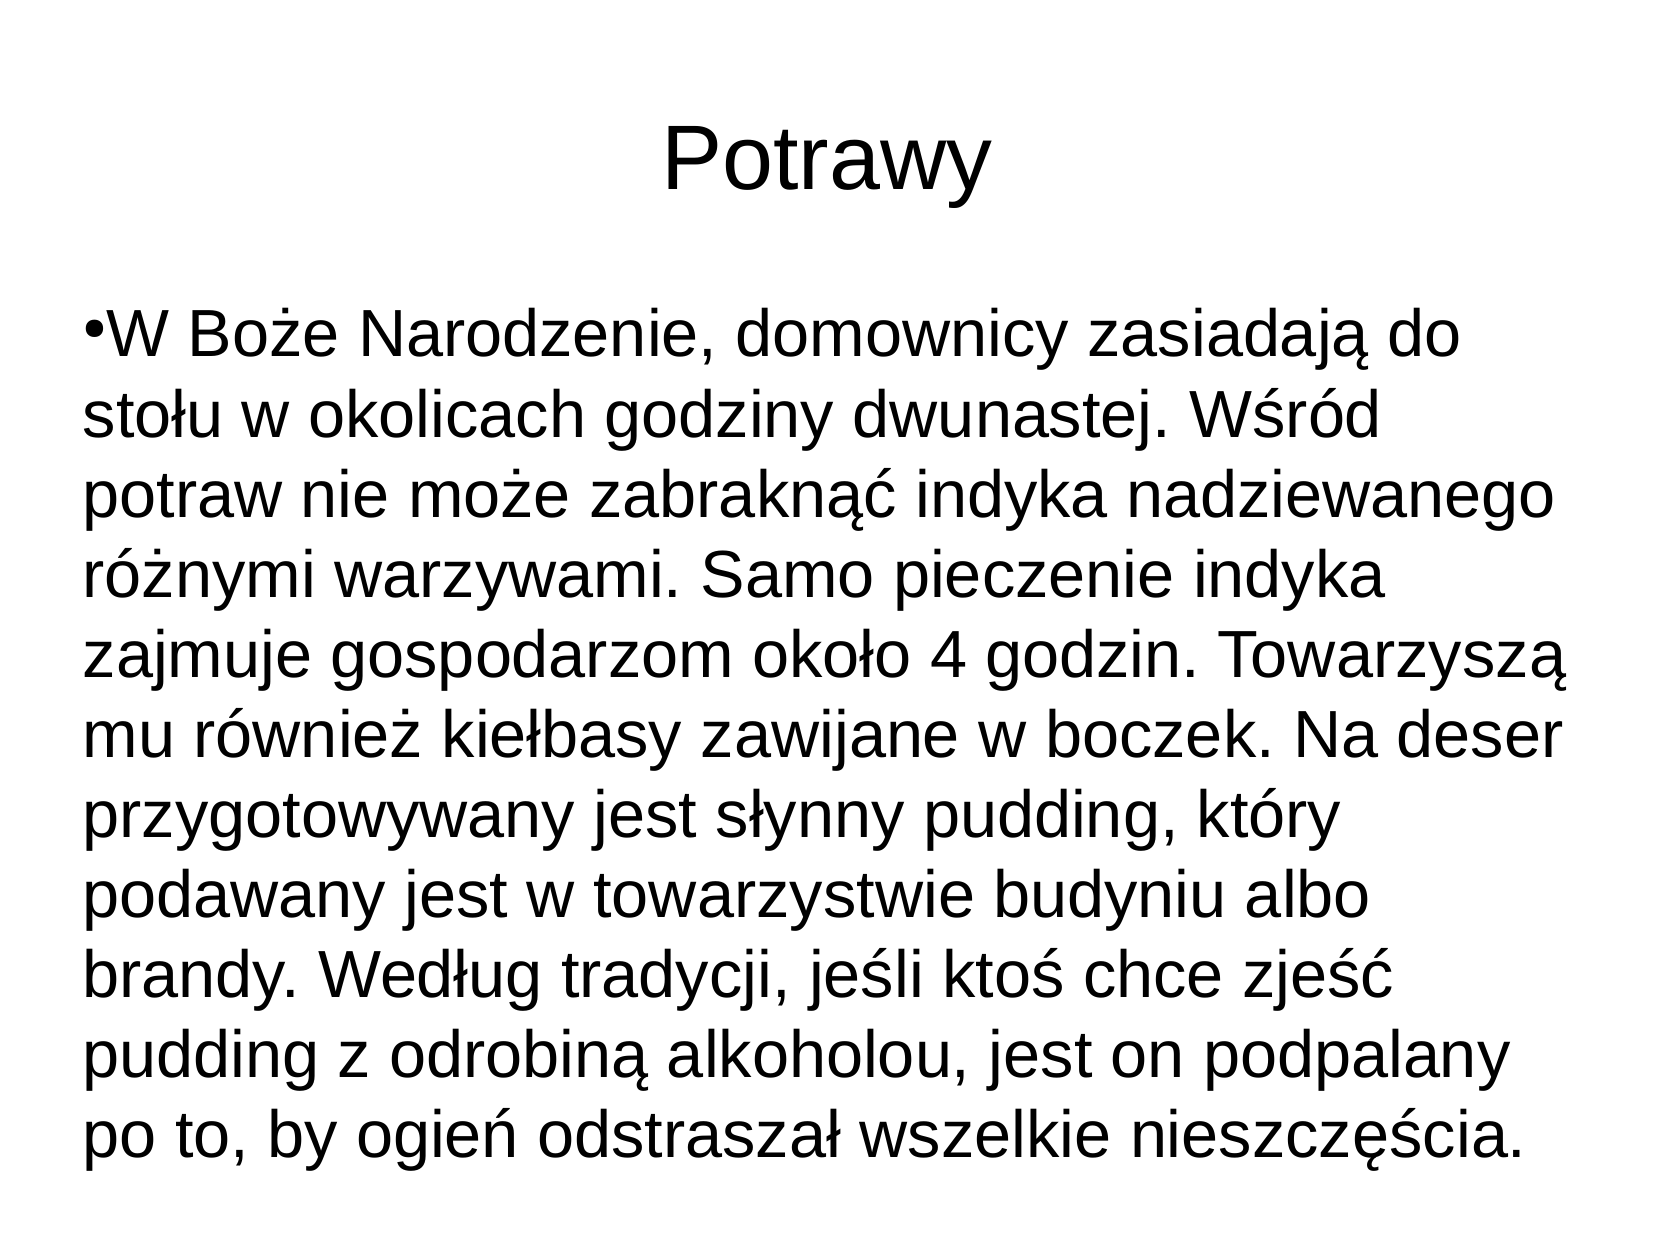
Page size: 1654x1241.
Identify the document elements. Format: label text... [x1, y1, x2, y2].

title Potrawy [82, 49, 1571, 257]
list W Boże Narodzenie, domownicy zasiadają do stołu w okolicach godziny dwunastej. Wśród potraw nie może zabraknąć indyka nadziewanego różnymi warzywami. Samo pieczenie indyka zajmuje gospodarzom około 4 godzin. Towarzyszą mu również kiełbasy zawijane w boczek. Na deser przygotowywany jest słynny pudding, który podawany jest w towarzystwie budyniu albo brandy. Według tradycji, jeśli ktoś chce zjeść pudding z odrobiną alkoholou, jest on podpalany po to, by ogień odstraszał wszelkie nieszczęścia. [82, 290, 1571, 1182]
